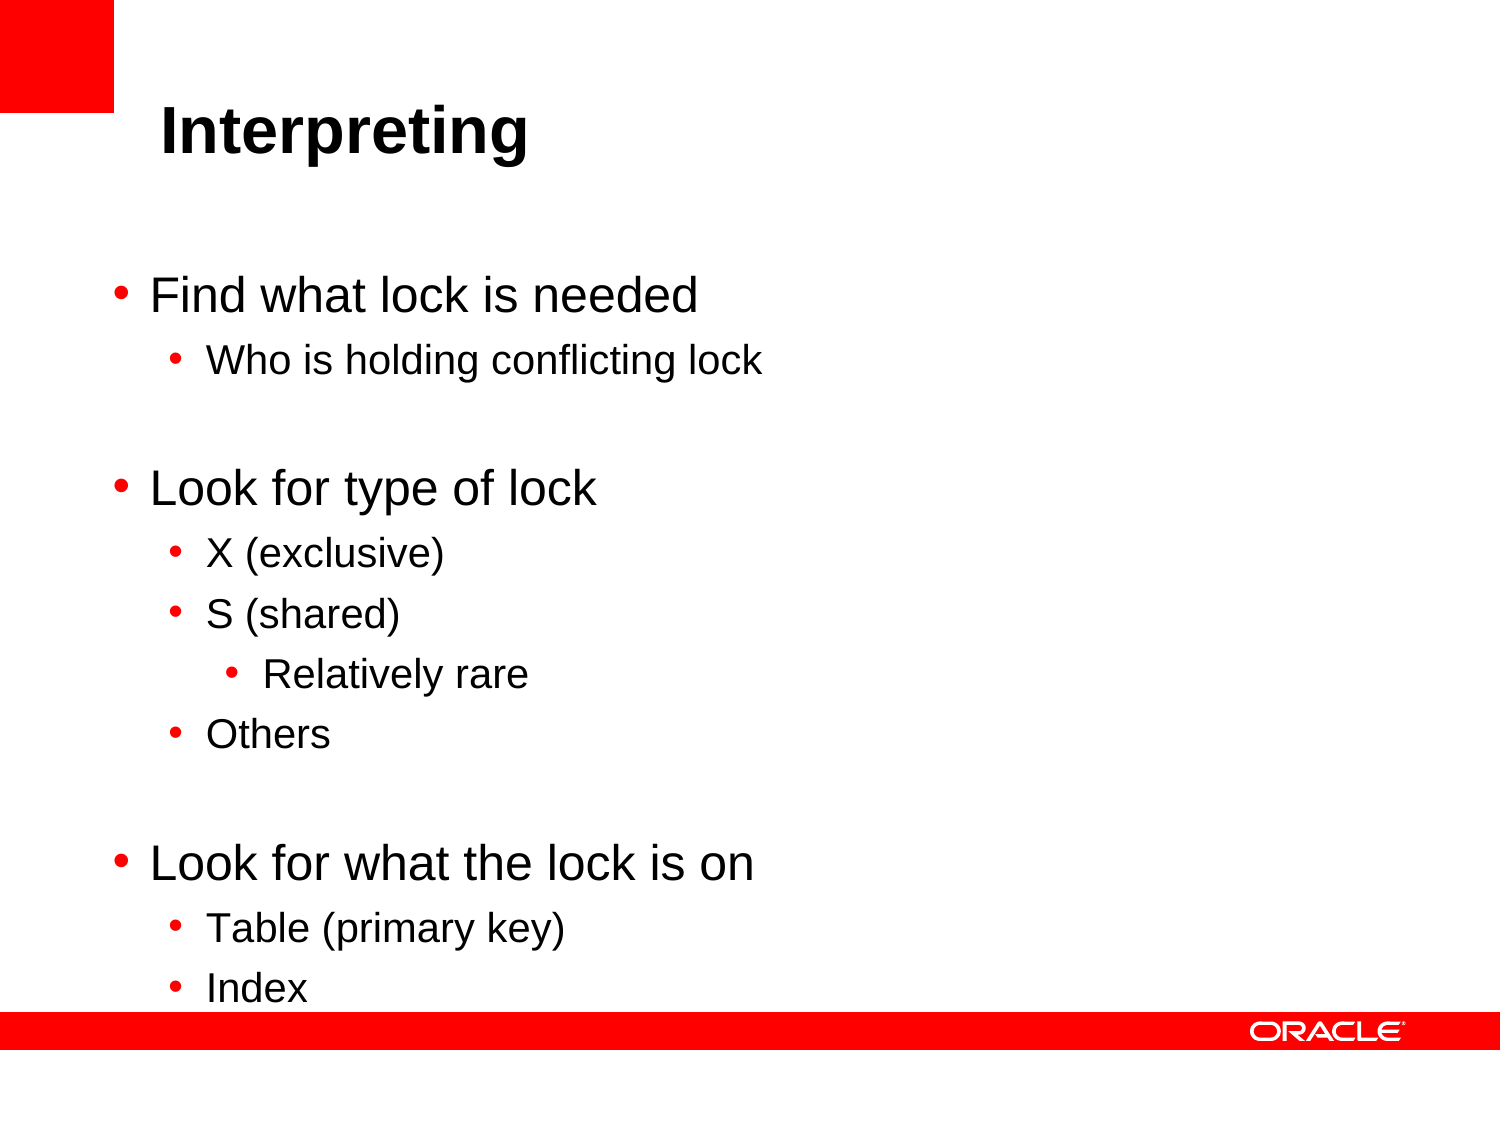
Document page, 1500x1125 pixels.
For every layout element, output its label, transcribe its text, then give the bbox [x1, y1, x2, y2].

picture [0, 0, 114, 113]
list Find what lock is needed Who is holding conflicting lock Look for type of lock X (exclusive) S (shared) Relatively rare Others Look for what the lock is on Table (primary key) Index [112, 262, 1349, 975]
title Interpreting [145, 49, 1390, 205]
picture [0, 1012, 1500, 1050]
